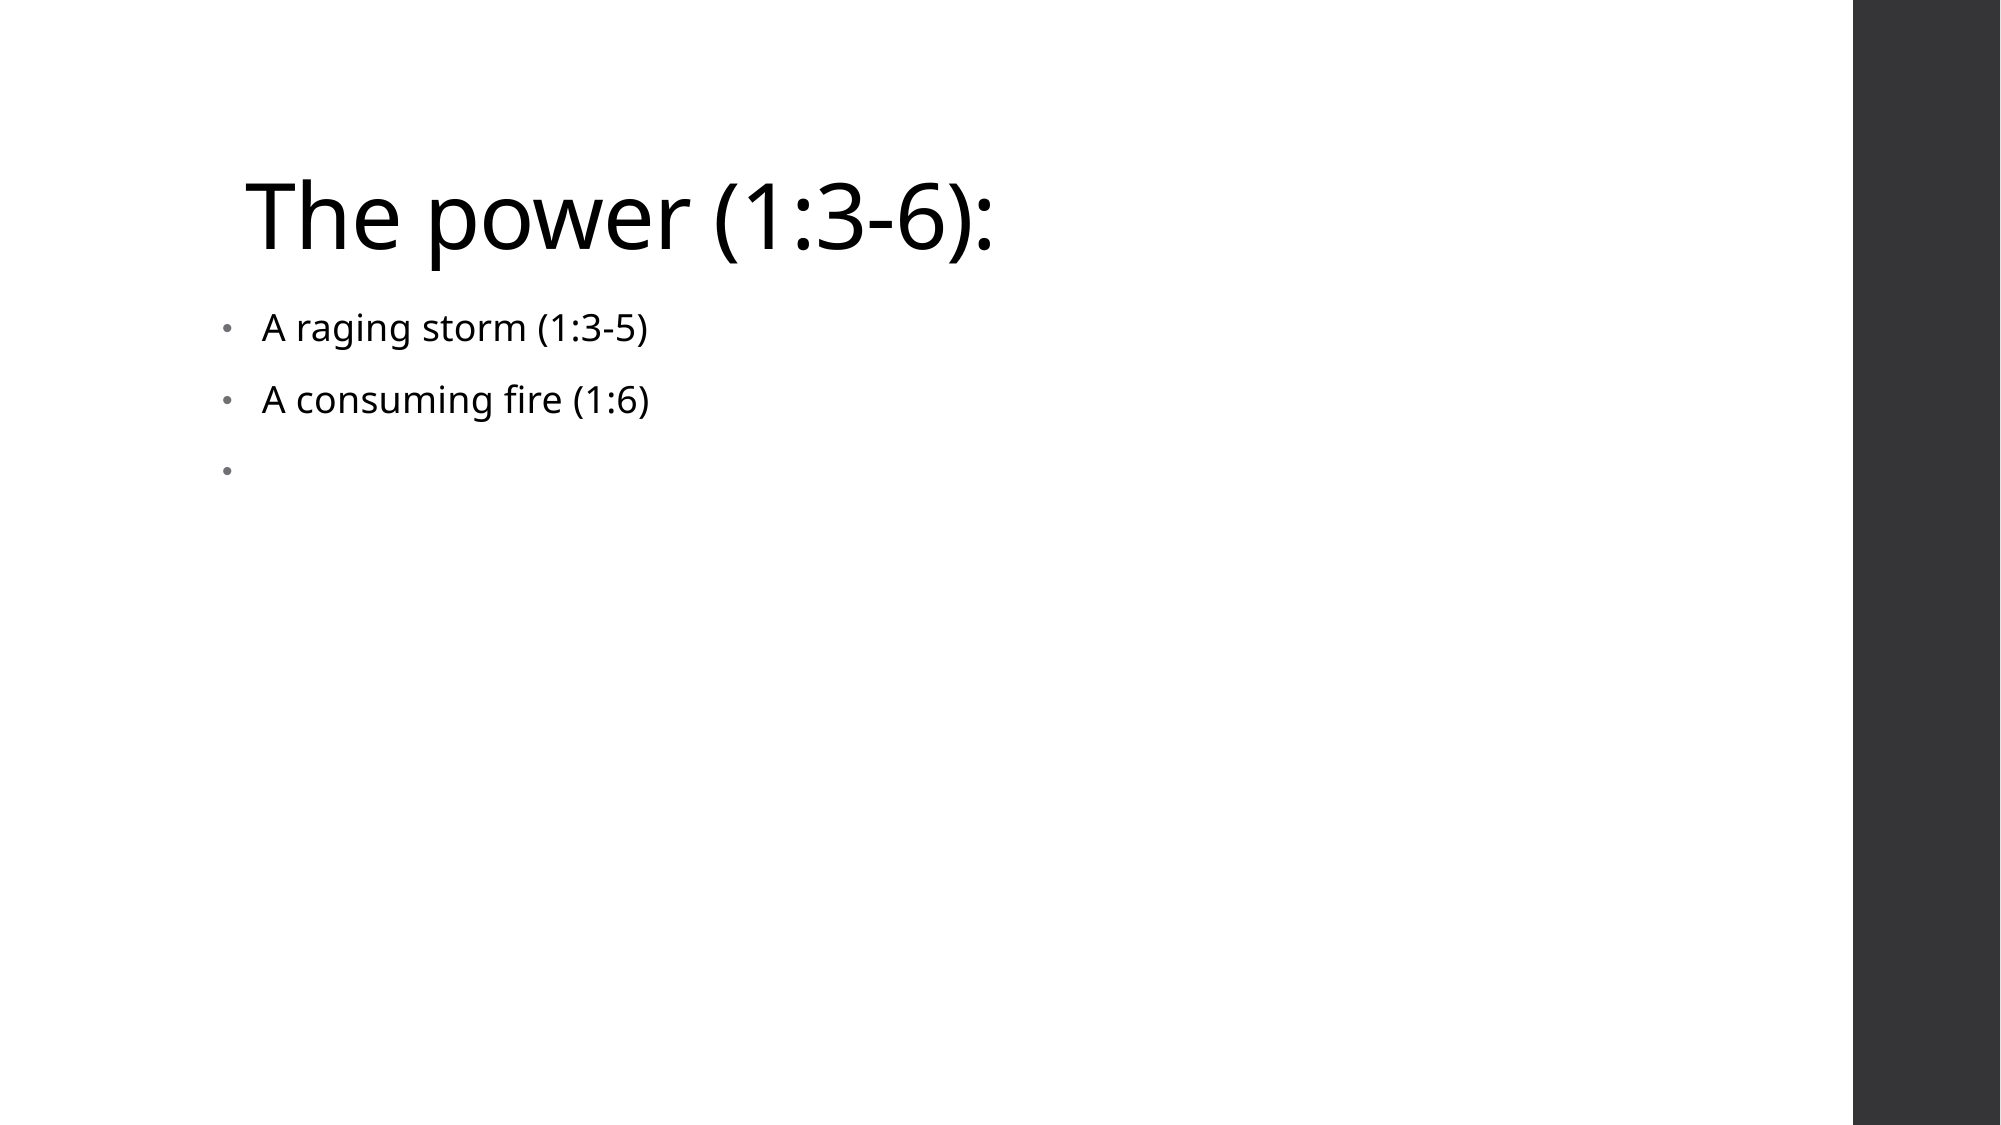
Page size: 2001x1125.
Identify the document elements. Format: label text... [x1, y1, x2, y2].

list A raging storm (1:3-5) A consuming fire (1:6) [206, 299, 1617, 1014]
title The power (1:3-6): [206, 60, 1797, 278]
